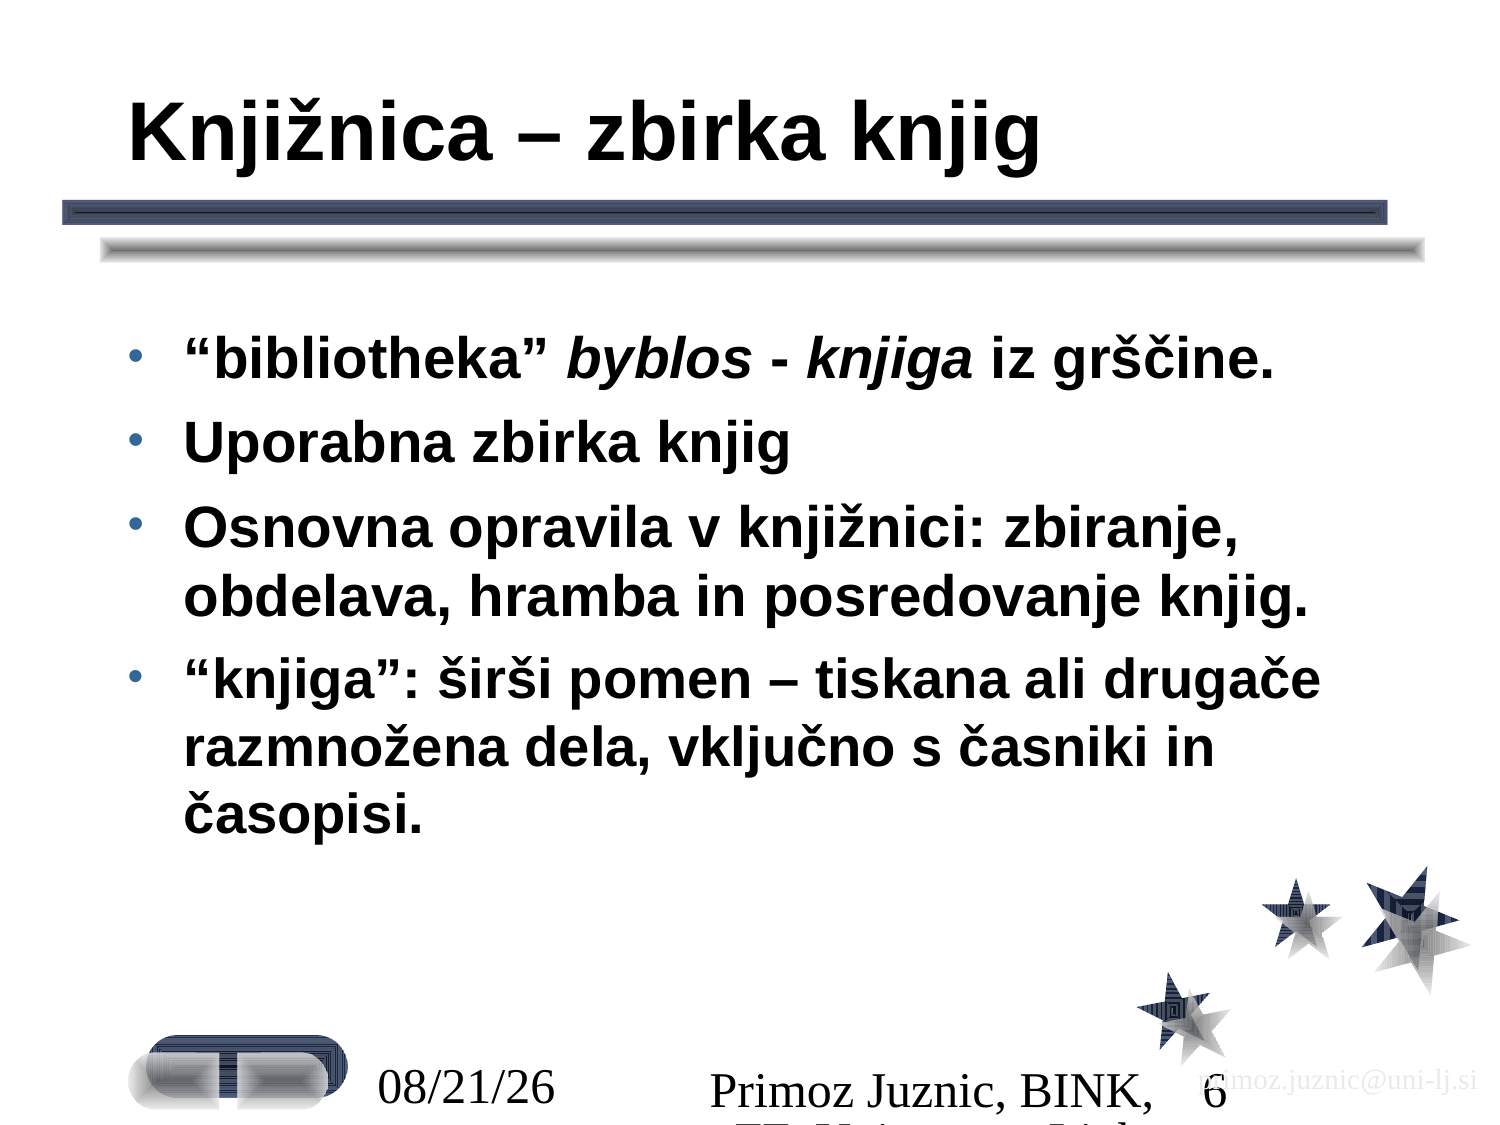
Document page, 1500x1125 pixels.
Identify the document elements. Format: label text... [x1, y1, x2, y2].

title Knjižnica – zbirka knjig [112, 37, 1388, 185]
list “bibliotheka” byblos - knjiga iz grščine. Uporabna zbirka knjig Osnovna opravila v knjižnici: zbiranje, obdelava, hramba in posredovanje knjig. “knjiga”: širši pomen – tiskana ali drugače razmnožena dela, vključno s časniki in časopisi. [112, 312, 1388, 988]
